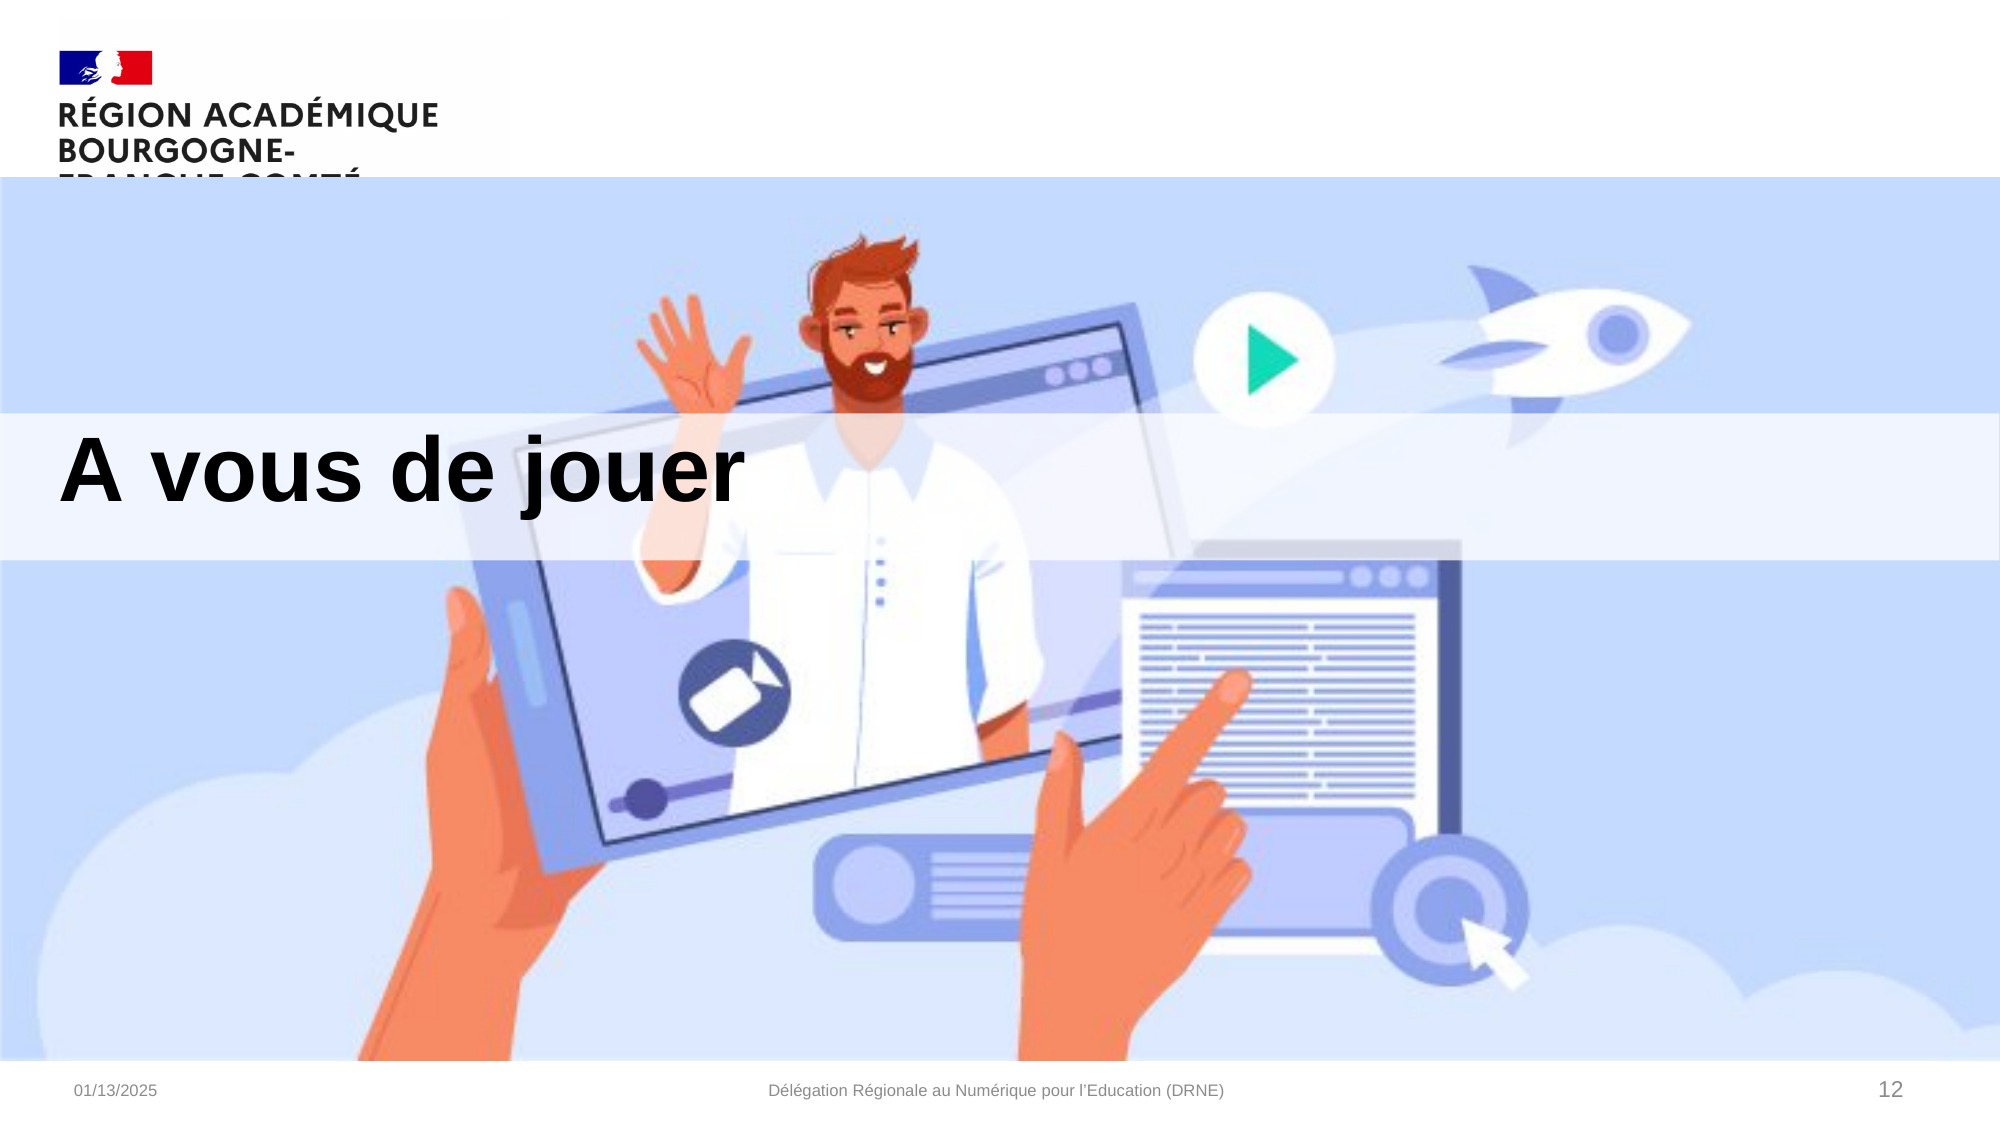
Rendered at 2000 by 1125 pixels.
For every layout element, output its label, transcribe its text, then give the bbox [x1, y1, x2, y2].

text_box [0, 1061, 2000, 1125]
text_box [0, 413, 1999, 560]
text_box [0, 0, 2000, 177]
text_box 12 [1878, 1076, 1905, 1108]
picture [0, 17, 2000, 1061]
text_box A vous de jouer [59, 418, 726, 544]
text_box Délégation Régionale au Numérique pour l’Education (DRNE) [768, 1081, 1246, 1105]
text_box 01/13/2025 [74, 1080, 163, 1104]
